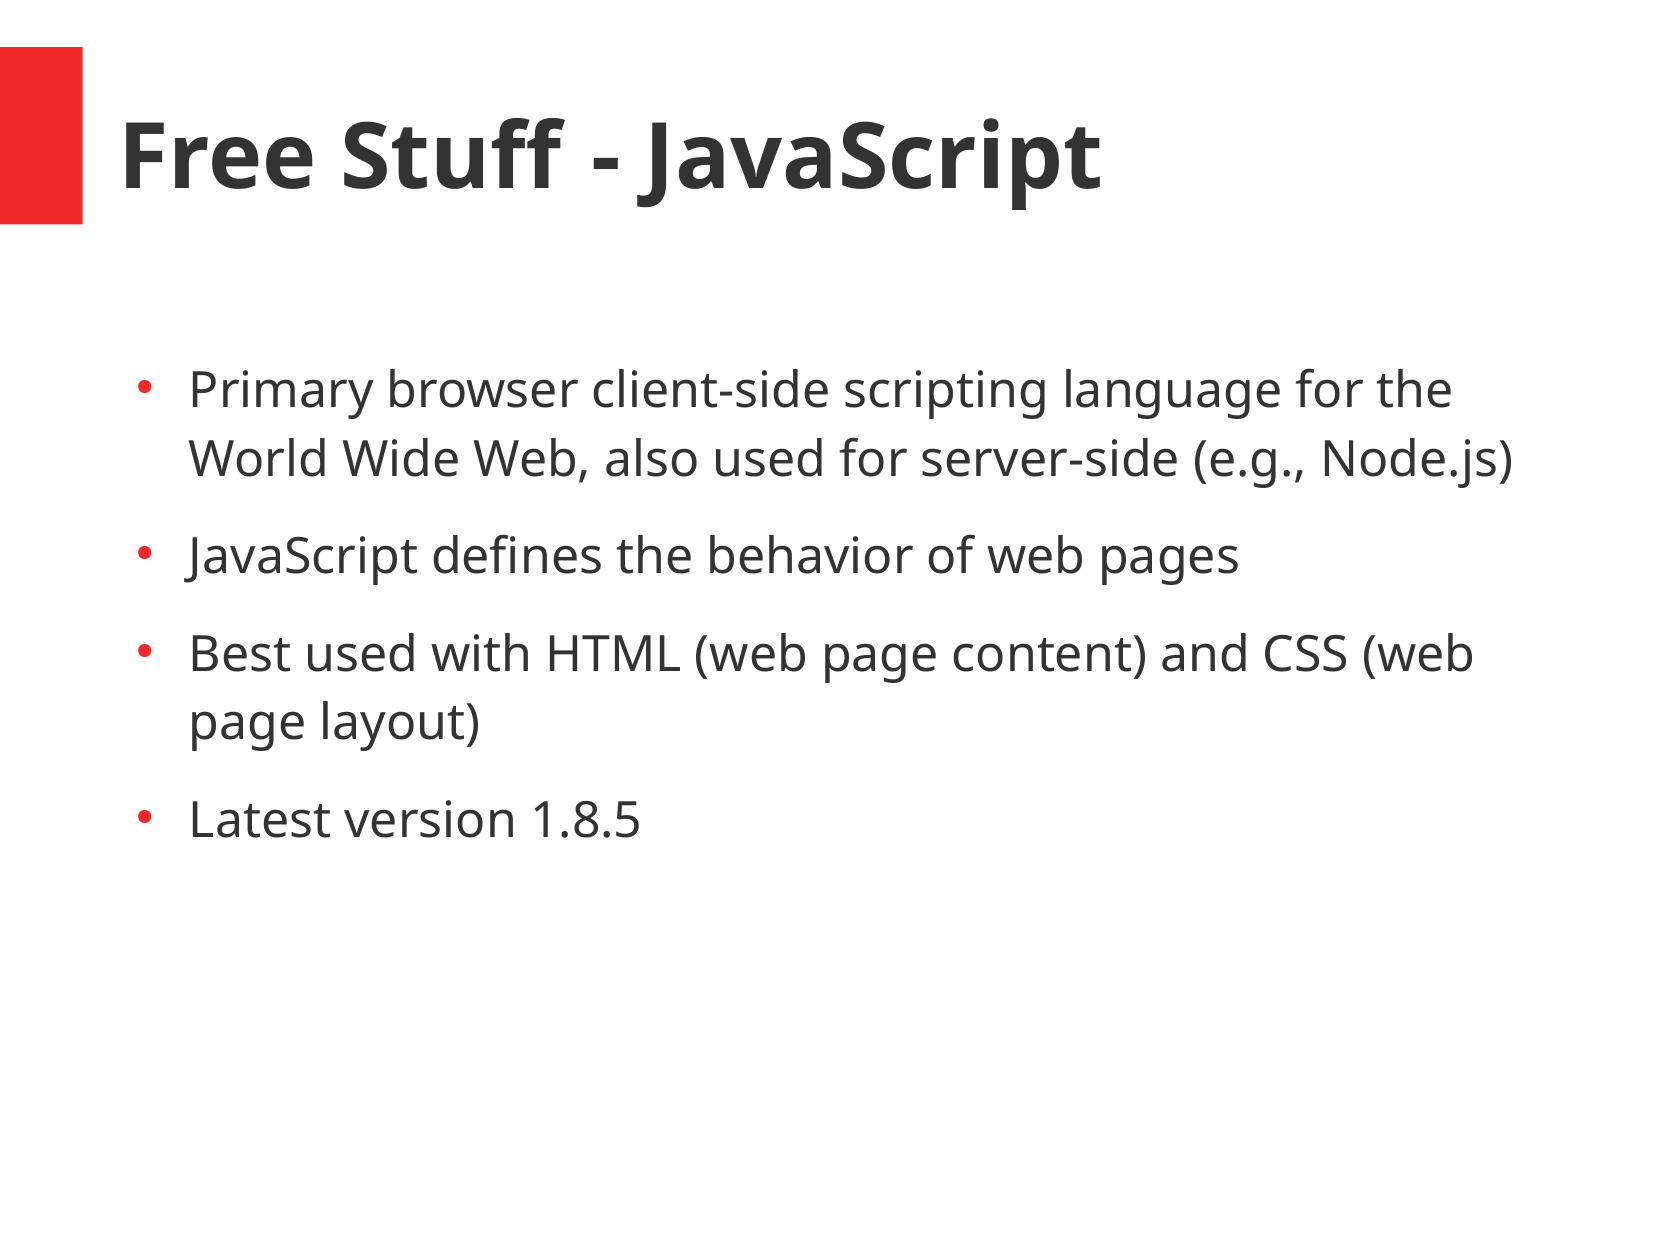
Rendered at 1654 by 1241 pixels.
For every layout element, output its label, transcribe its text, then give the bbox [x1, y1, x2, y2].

list Primary browser client-side scripting language for the World Wide Web, also used for server-side (e.g., Node.js) JavaScript defines the behavior of web pages Best used with HTML (web page content) and CSS (web page layout) Latest version 1.8.5 [118, 354, 1536, 1074]
title Free Stuff - JavaScript [118, 49, 1571, 257]
